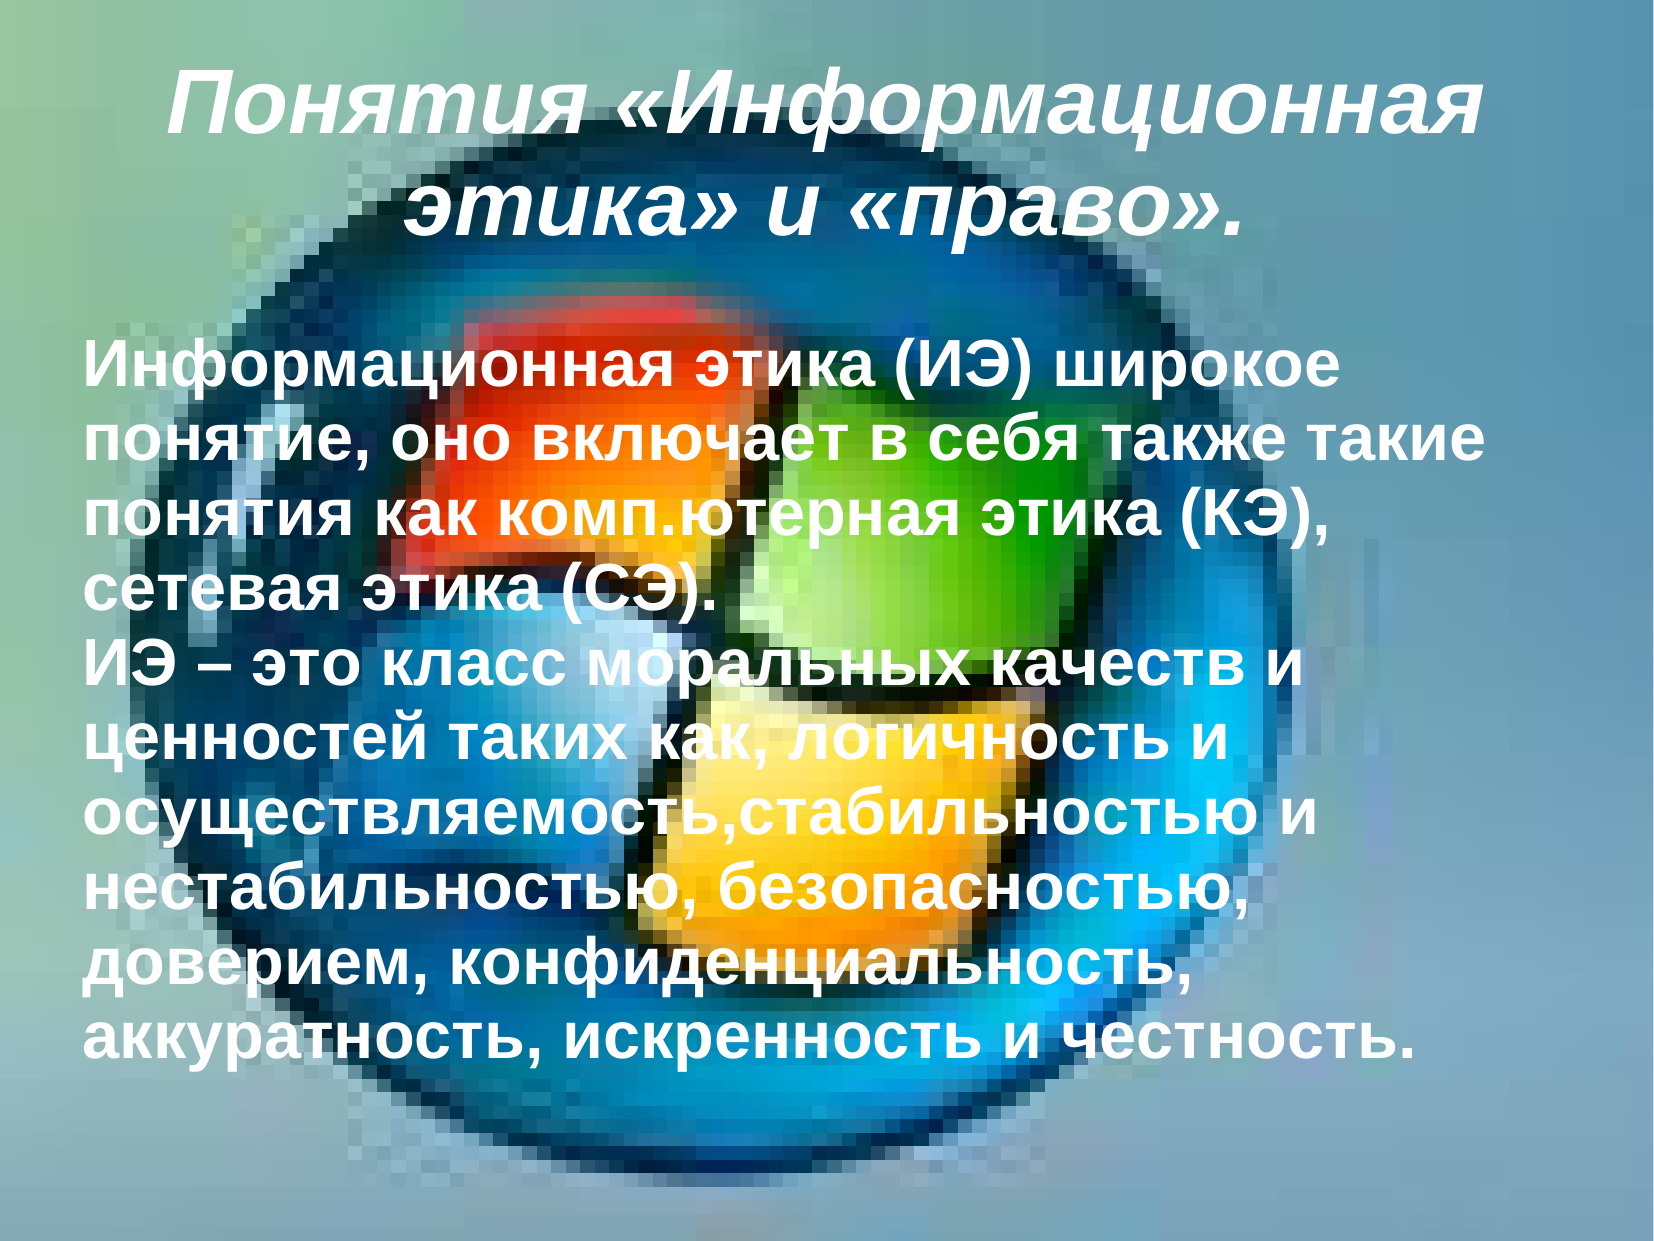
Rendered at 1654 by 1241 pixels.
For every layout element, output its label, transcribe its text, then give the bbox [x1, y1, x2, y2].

title Понятия «Информационная этика» и «право». [82, 50, 1571, 256]
picture [0, 0, 1654, 1241]
subtitle Информационная этика (ИЭ) широкое понятие, оно включает в себя также такие понятия как комп.ютерная этика (КЭ), сетевая этика (СЭ). ИЭ – это класс моральных качеств и ценностей таких как, логичность и осуществляемость,стабильностью и нестабильностью, безопасностью, доверием, конфиденциальность, аккуратность, искренность и честность. [82, 297, 1571, 1102]
